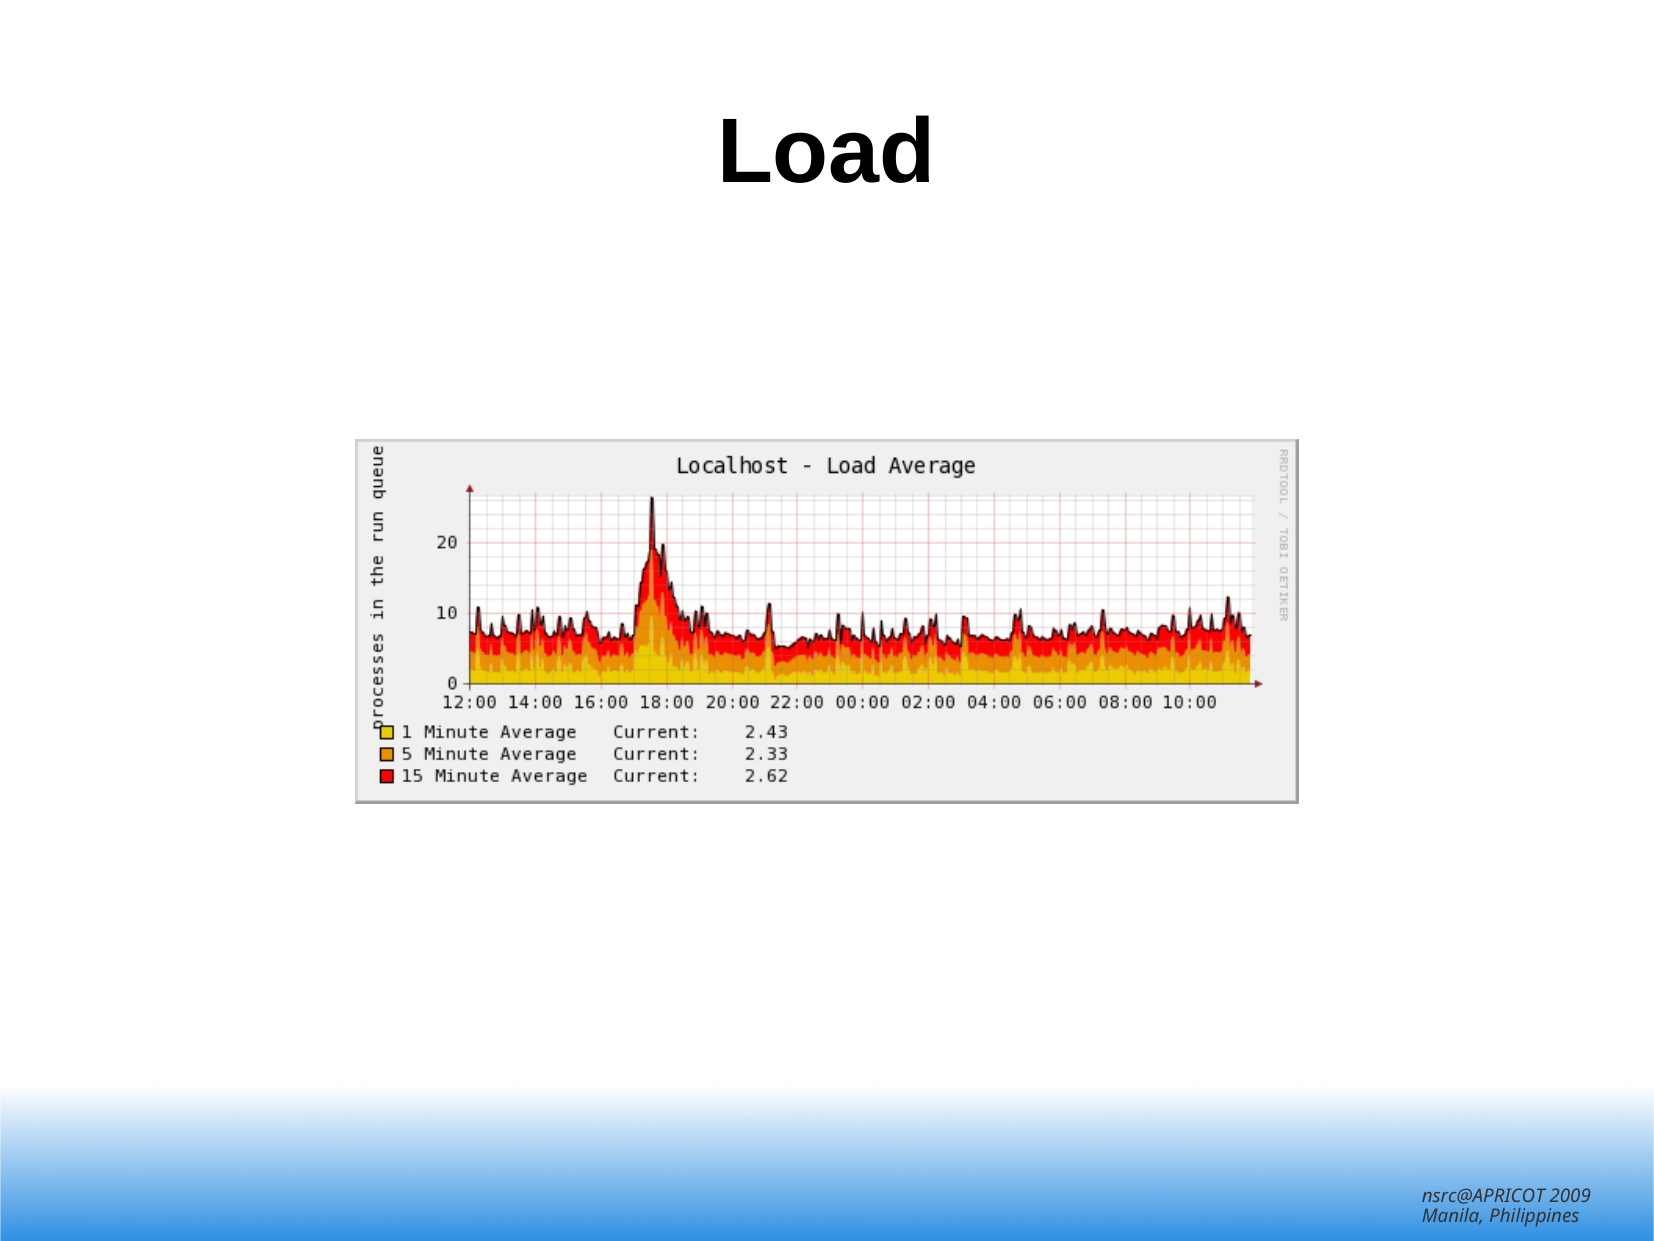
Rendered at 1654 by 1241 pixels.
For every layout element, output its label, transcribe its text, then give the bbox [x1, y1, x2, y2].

picture [0, 1083, 1654, 1241]
title Load [82, 56, 1571, 249]
picture [355, 439, 1299, 804]
